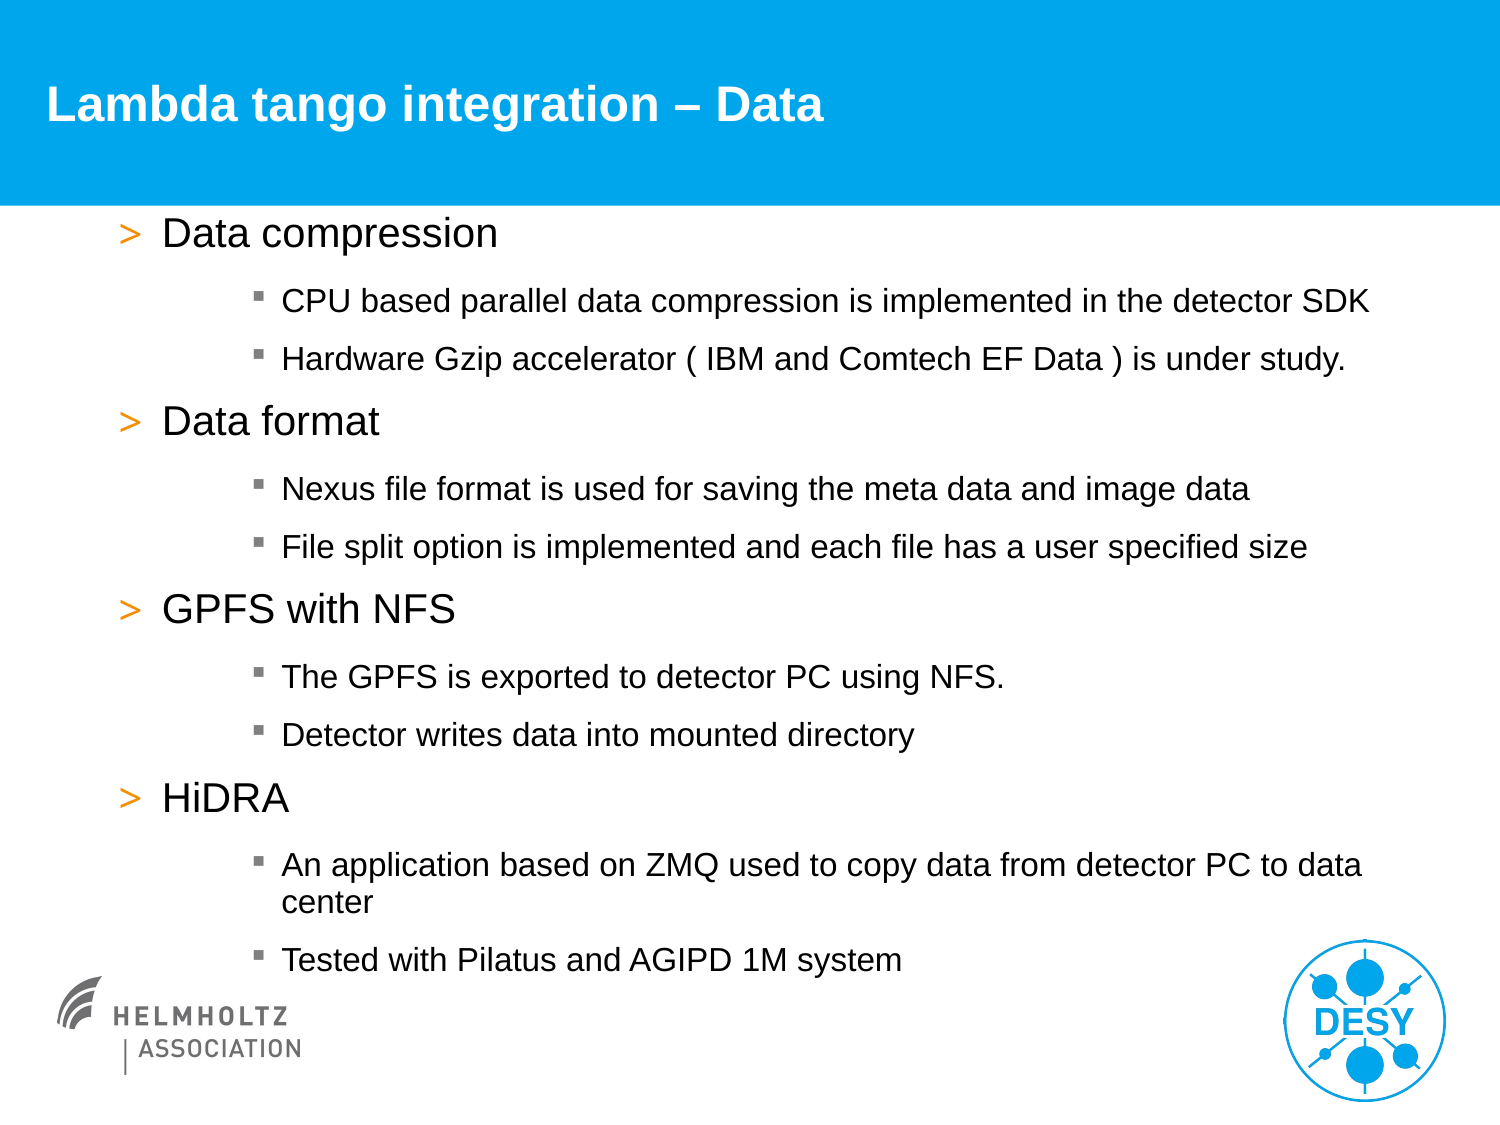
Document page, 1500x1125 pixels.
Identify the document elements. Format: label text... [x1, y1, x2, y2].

picture [1379, 1035, 1446, 1102]
picture [1290, 973, 1443, 1099]
title Lambda tango integration – Data [46, 0, 1444, 208]
picture [1425, 939, 1446, 1007]
picture [57, 976, 300, 1075]
picture [1283, 1041, 1351, 1102]
list Data compression CPU based parallel data compression is implemented in the detector SDK Hardware Gzip accelerator ( IBM and Comtech EF Data ) is under study. Data format Nexus file format is used for saving the meta data and image data File split option is implemented and each file has a user specified size GPFS with NFS The GPFS is exported to detector PC using NFS. Detector writes data into mounted directory HiDRA An application based on ZMQ used to copy data from detector PC to data center Tested with Pilatus and AGIPD 1M system [75, 210, 1425, 1041]
